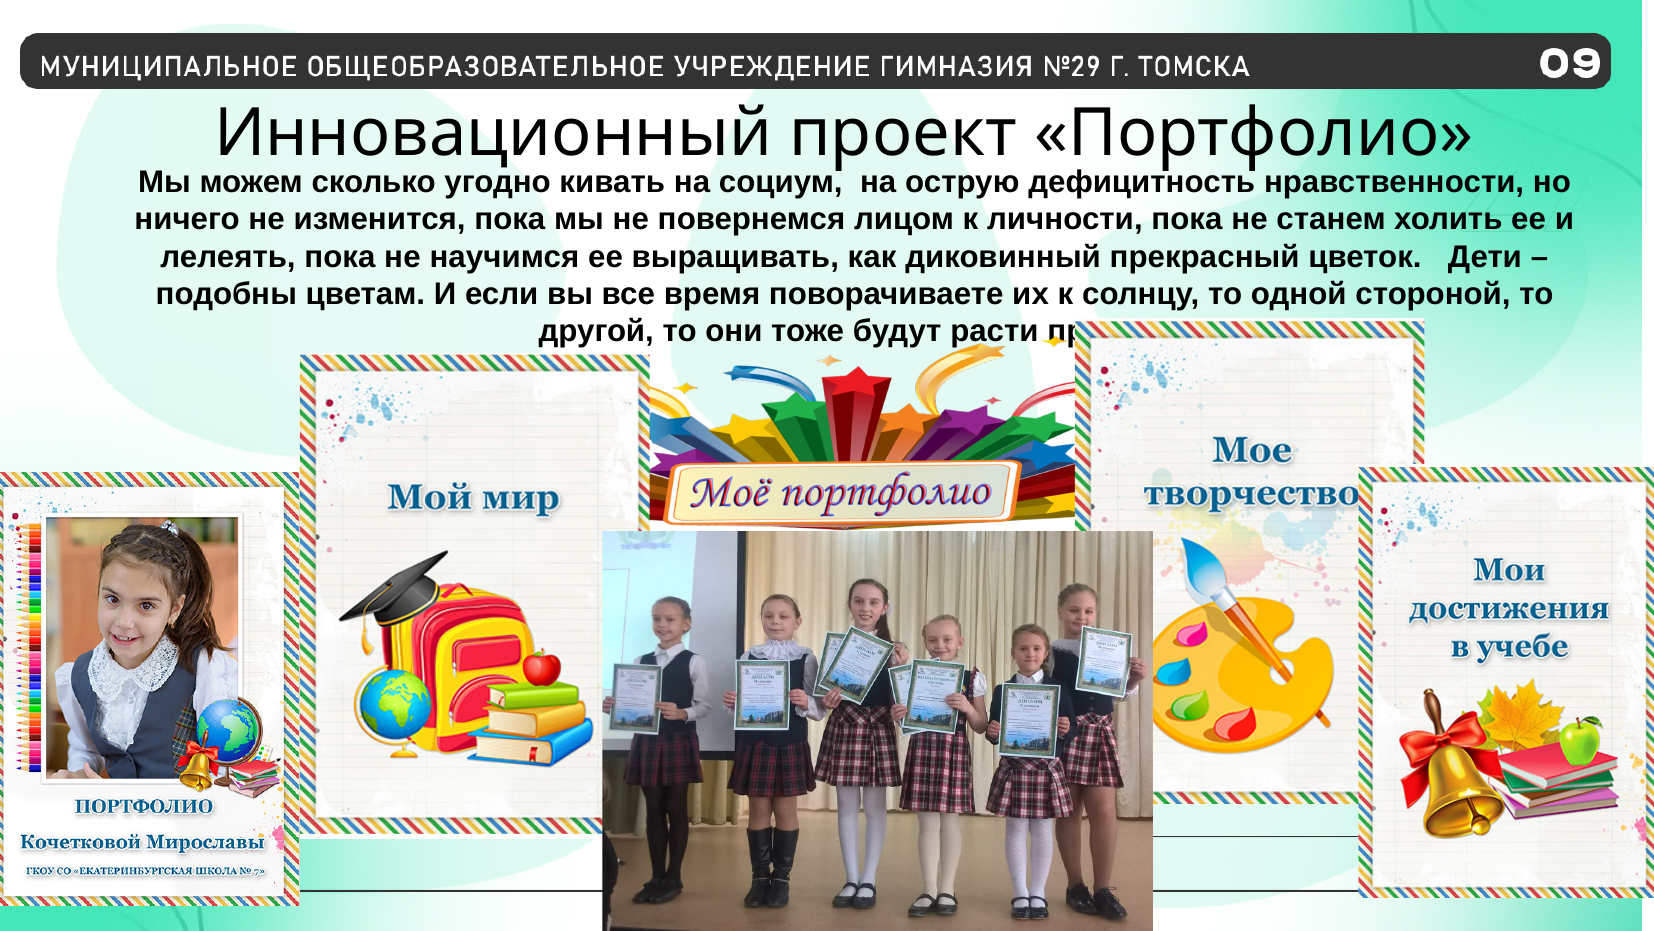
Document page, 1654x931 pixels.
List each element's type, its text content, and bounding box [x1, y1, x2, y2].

picture [0, 0, 1654, 931]
text_box Инновационный проект «Портфолио» [47, 76, 1642, 166]
text_box Мы можем сколько угодно кивать на социум, на острую дефицитность нравственности, но ничего не изменится, пока мы не повернемся лицом к личности, пока не станем холить ее и лелеять, пока не научимся ее выращивать, как диковинный прекрасный цветок. Дети – подобны цветам. И если вы все время поворачиваете их к солнцу, то одной стороной, то другой, то они тоже будут расти прямо... [104, 153, 1607, 356]
